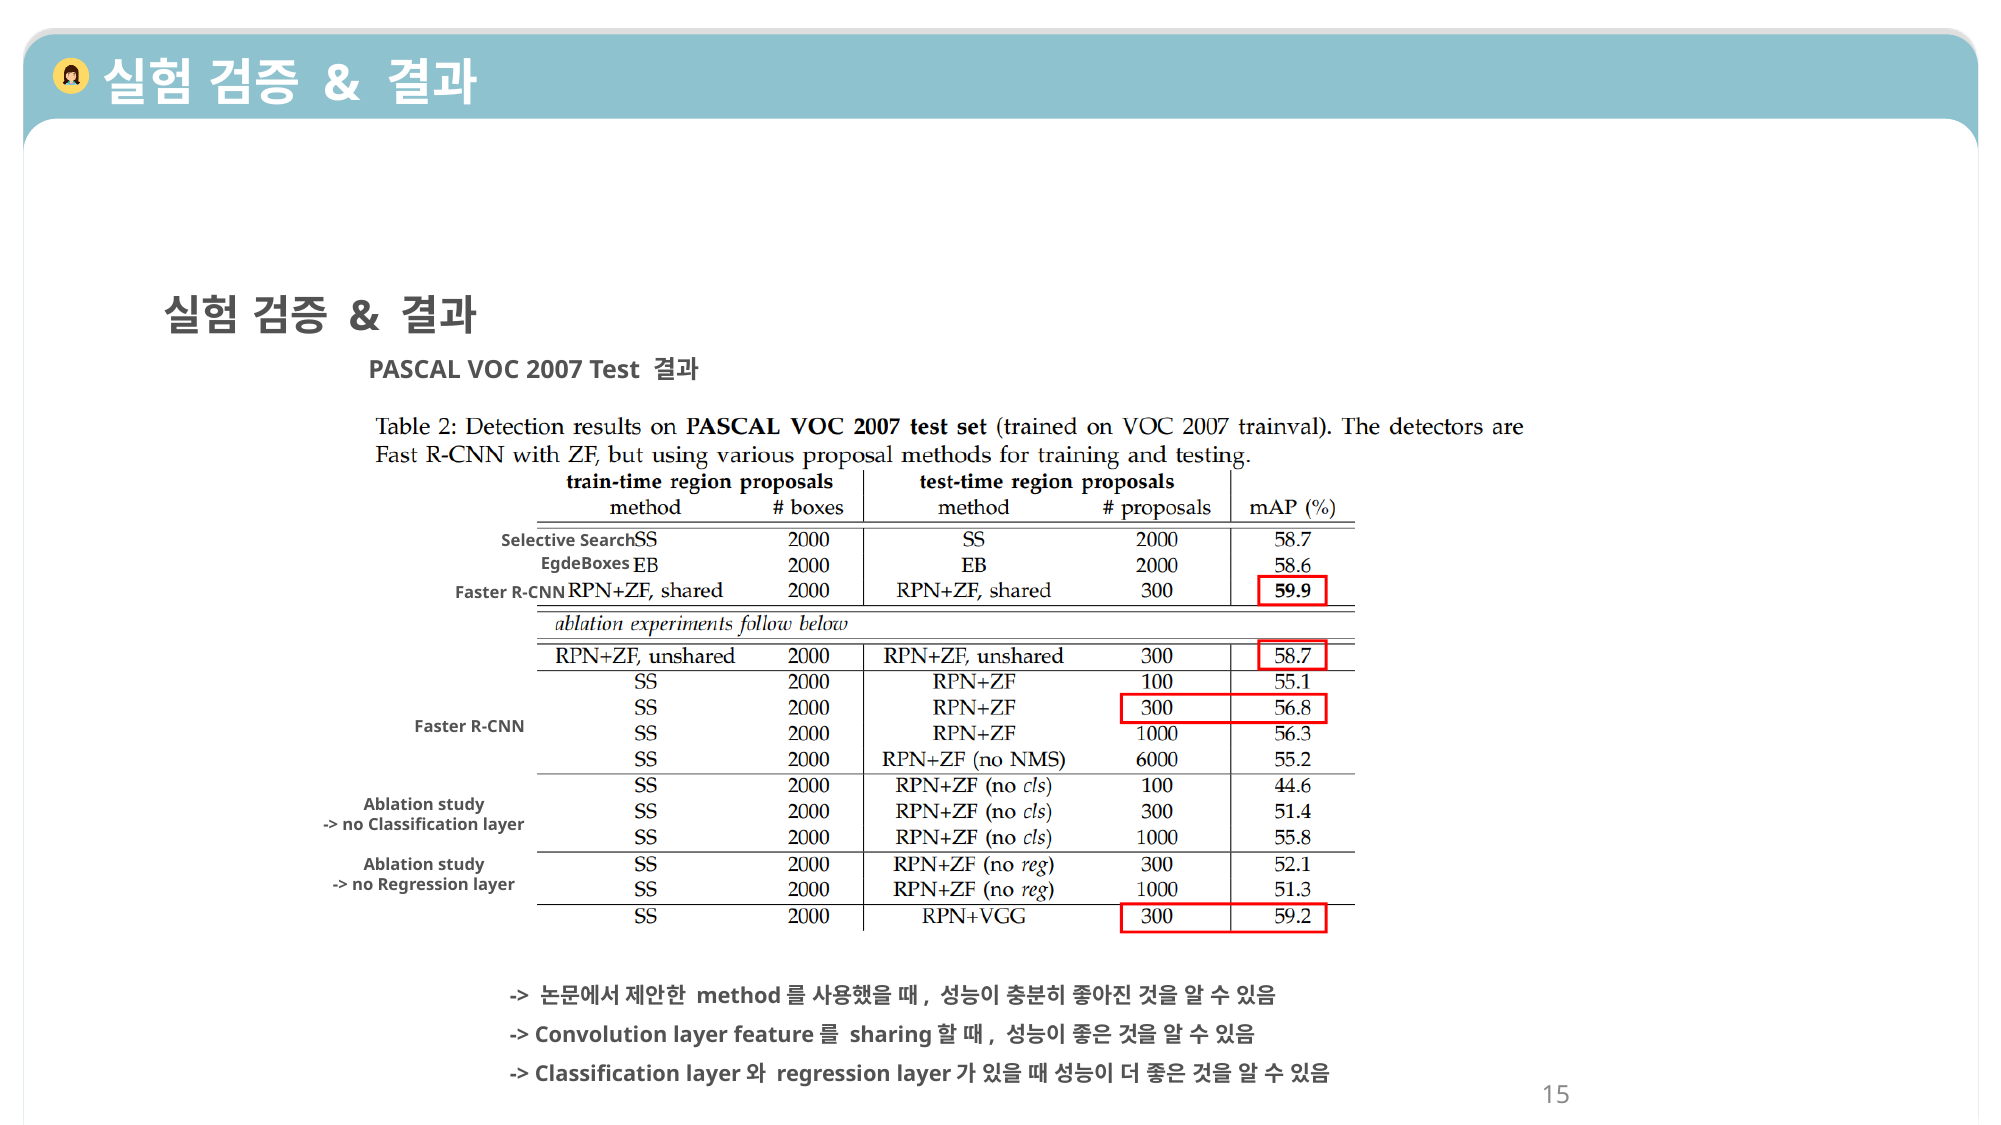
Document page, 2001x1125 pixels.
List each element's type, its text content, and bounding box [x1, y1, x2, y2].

picture [372, 410, 1527, 934]
text_box 실험 검증 & 결과 [148, 231, 1864, 406]
text_box Ablation study -> no Regression layer [306, 846, 543, 903]
text_box [23, 34, 1979, 1125]
text_box 실험 검증 & 결과 [87, 42, 1090, 119]
text_box Faster R-CNN [439, 574, 588, 611]
text_box -> 논문에서 제안한 method를 사용했을 때, 성능이 충분히 좋아진 것을 알 수 있음 -> Convolution layer feature를 sharing할 때, 성능이 좋은 것을 알 수 있음 -> Classification layer와 regression layer가 있을 때 성능이 더 좋은 것을 알 수 있음 [494, 960, 1518, 1091]
picture [1123, 906, 1324, 930]
text_box PASCAL VOC 2007 Test 결과 [353, 346, 732, 392]
text_box Ablation study -> no Classification layer [306, 786, 543, 843]
text_box EgdeBoxes [525, 545, 648, 581]
text_box Selective Search [486, 522, 653, 558]
text_box Faster R-CNN [399, 708, 548, 744]
picture [61, 65, 81, 85]
